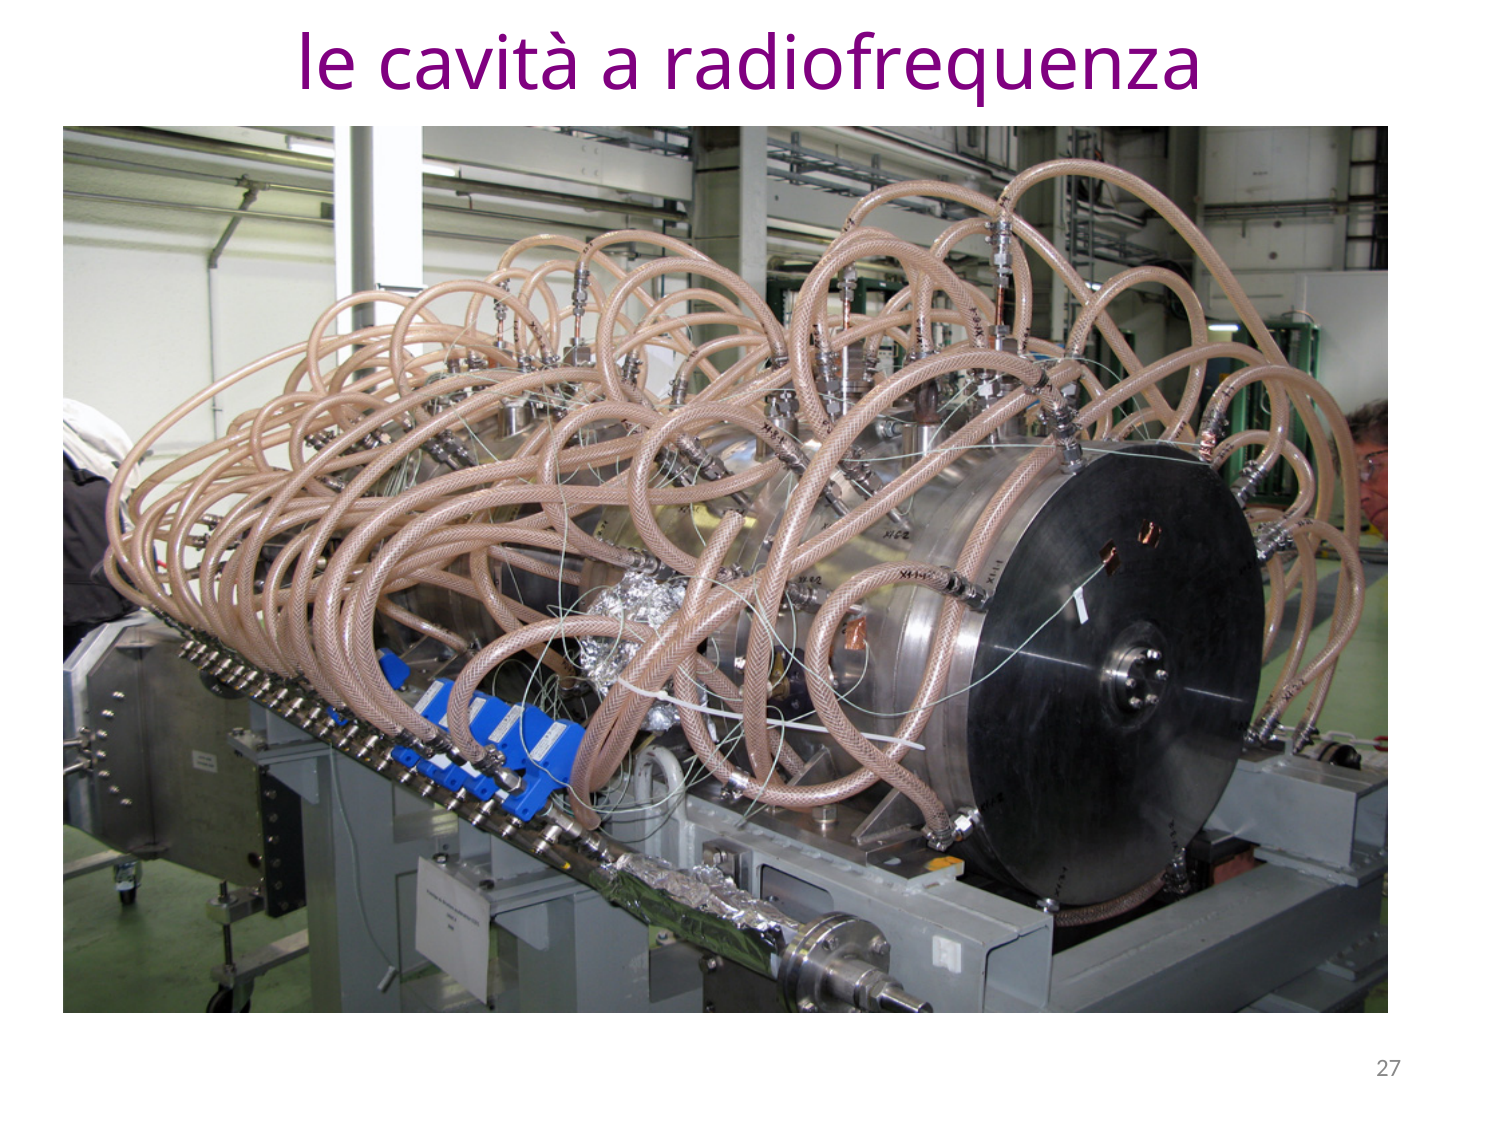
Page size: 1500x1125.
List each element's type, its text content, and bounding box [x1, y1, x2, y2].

picture [63, 126, 1388, 1013]
text_box le cavità a radiofrequenza [112, 0, 1388, 126]
text_box <numero> [1074, 1042, 1417, 1095]
